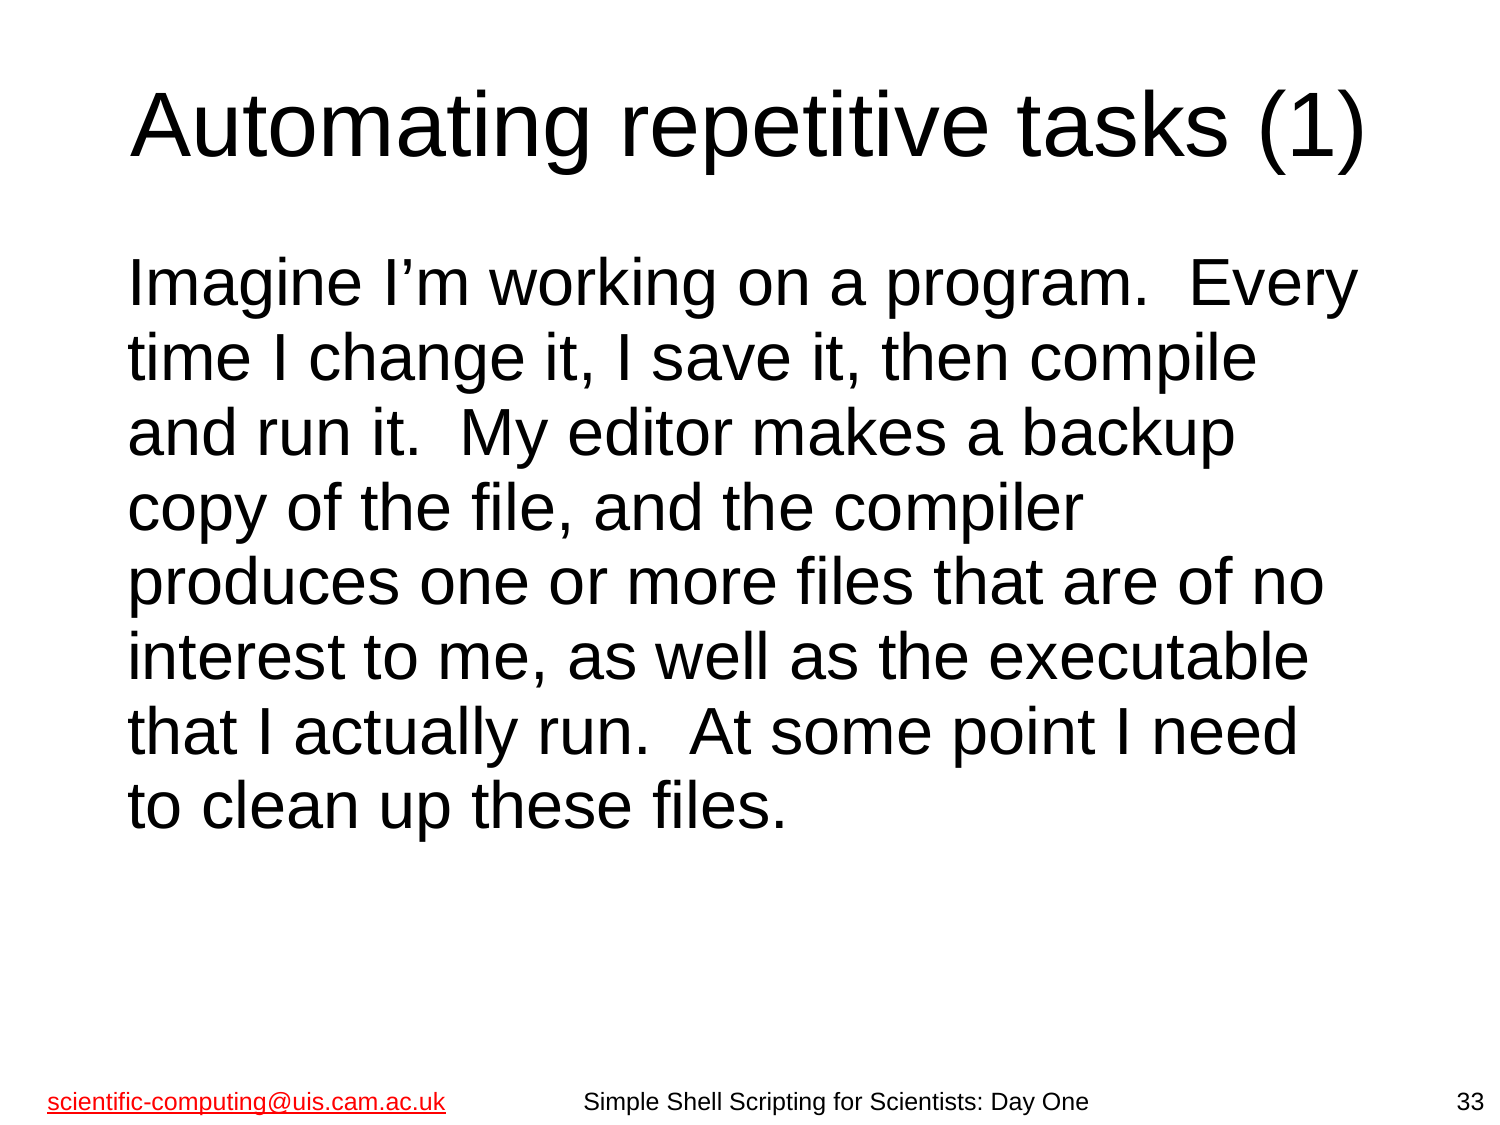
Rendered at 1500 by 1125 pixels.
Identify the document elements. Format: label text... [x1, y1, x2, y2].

title Automating repetitive tasks (1) [37, 62, 1463, 188]
list Imagine I’m working on a program. Every time I change it, I save it, then compile and run it. My editor makes a backup copy of the file, and the compiler produces one or more files that are of no interest to me, as well as the executable that I actually run. At some point I need to clean up these files. [112, 237, 1388, 1000]
